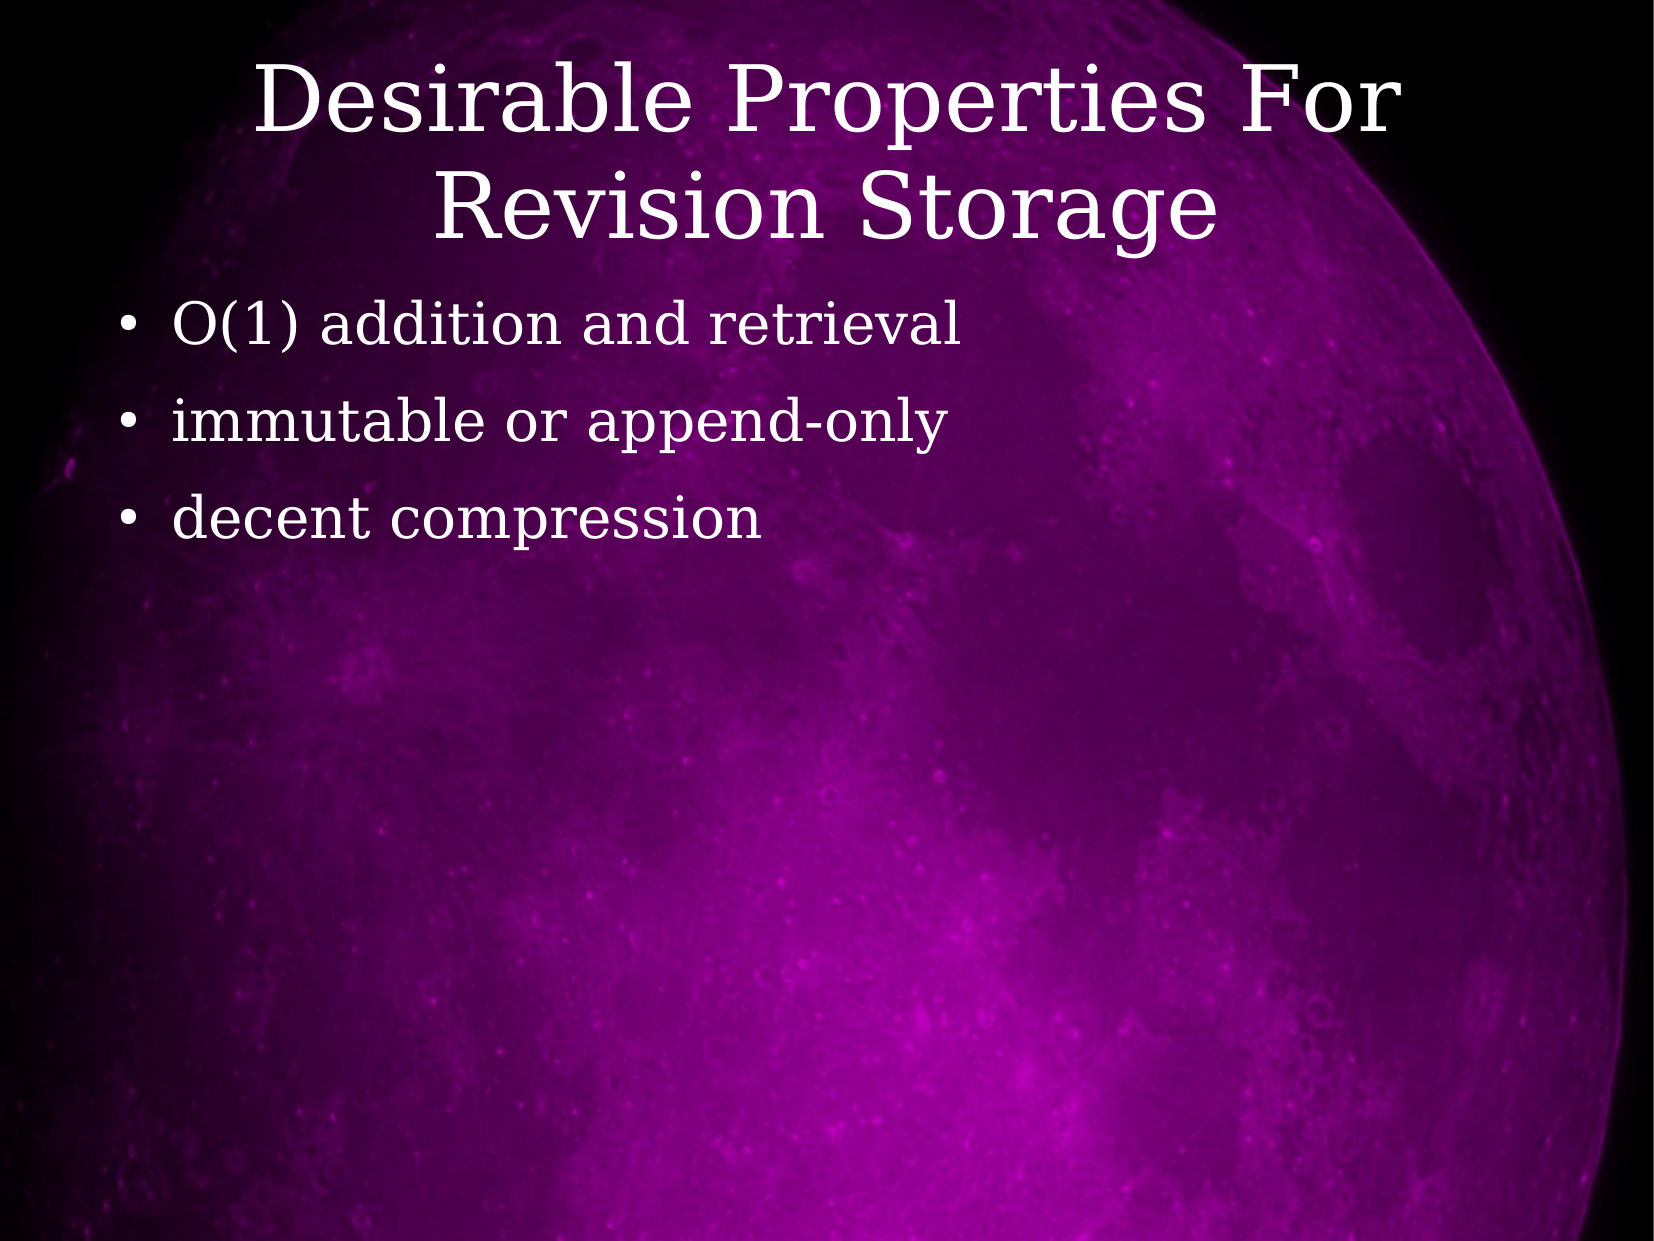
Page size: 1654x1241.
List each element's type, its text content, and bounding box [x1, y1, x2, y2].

title Desirable Properties For Revision Storage [82, 45, 1571, 261]
picture [0, 0, 1654, 1241]
list O(1) addition and retrieval immutable or append-only decent compression [82, 290, 1571, 1109]
